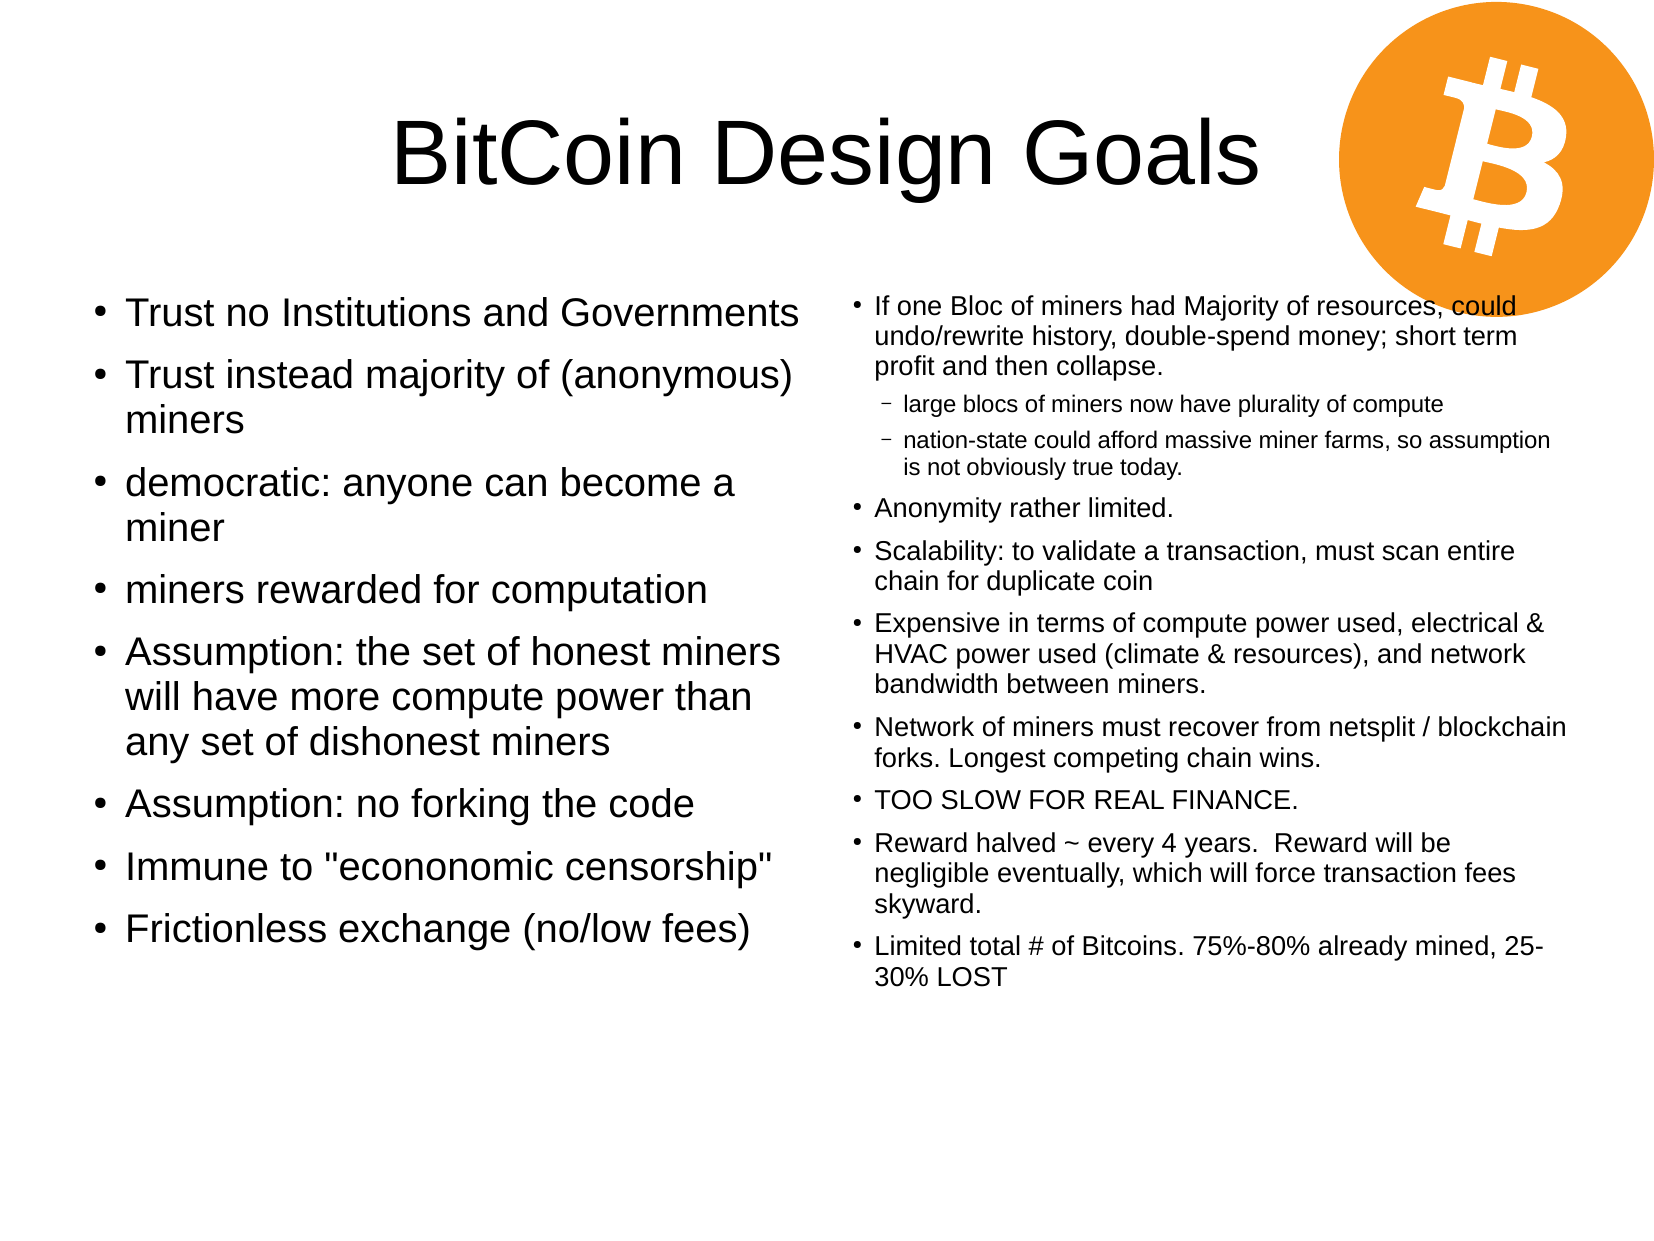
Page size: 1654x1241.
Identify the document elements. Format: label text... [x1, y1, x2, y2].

title BitCoin Design Goals [82, 49, 1571, 257]
picture [1339, 1, 1654, 317]
list Trust no Institutions and Governments Trust instead majority of (anonymous) miners democratic: anyone can become a miner miners rewarded for computation Assumption: the set of honest miners will have more compute power than any set of dishonest miners Assumption: no forking the code Immune to "econonomic censorship" Frictionless exchange (no/low fees) [82, 290, 809, 1010]
list If one Bloc of miners had Majority of resources, could undo/rewrite history, double-spend money; short term profit and then collapse. large blocs of miners now have plurality of compute nation-state could afford massive miner farms, so assumption is not obviously true today. Anonymity rather limited. Scalability: to validate a transaction, must scan entire chain for duplicate coin Expensive in terms of compute power used, electrical & HVAC power used (climate & resources), and network bandwidth between miners. Network of miners must recover from netsplit / blockchain forks. Longest competing chain wins. TOO SLOW FOR REAL FINANCE. Reward halved ~ every 4 years. Reward will be negligible eventually, which will force transaction fees skyward. Limited total # of Bitcoins. 75%-80% already mined, 25-30% LOST [845, 290, 1572, 1010]
